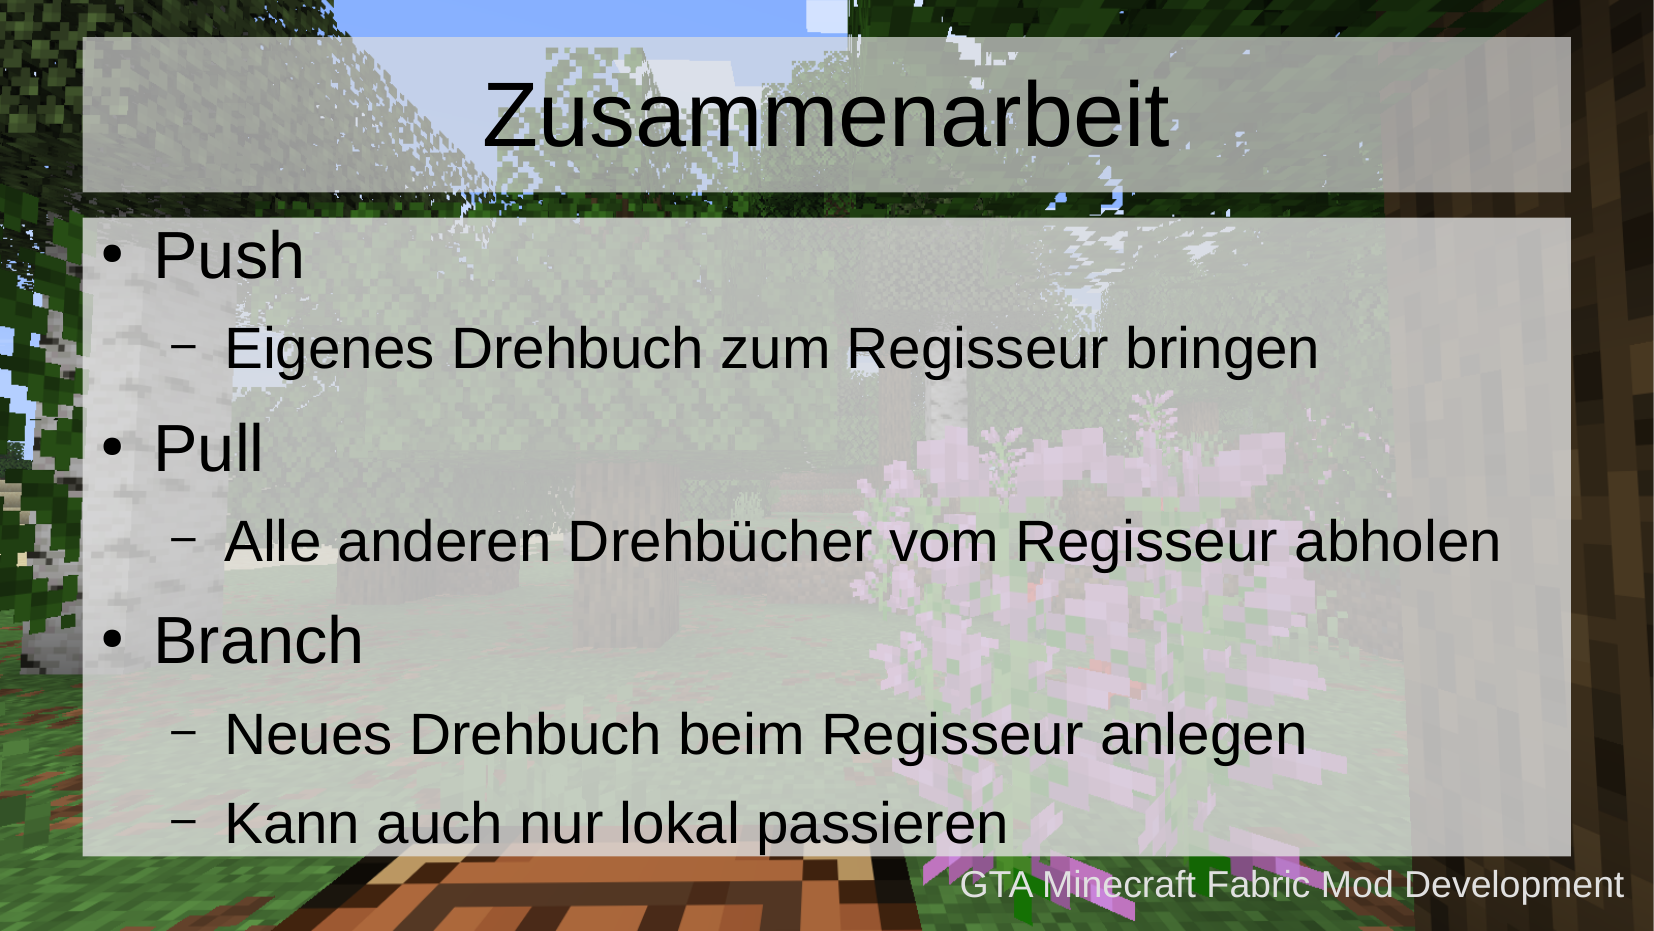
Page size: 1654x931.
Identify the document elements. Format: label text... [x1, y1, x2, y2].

picture [0, 0, 1654, 931]
title Zusammenarbeit [82, 37, 1571, 193]
list Push Eigenes Drehbuch zum Regisseur bringen Pull Alle anderen Drehbücher vom Regisseur abholen Branch Neues Drehbuch beim Regisseur anlegen Kann auch nur lokal passieren [82, 217, 1571, 857]
